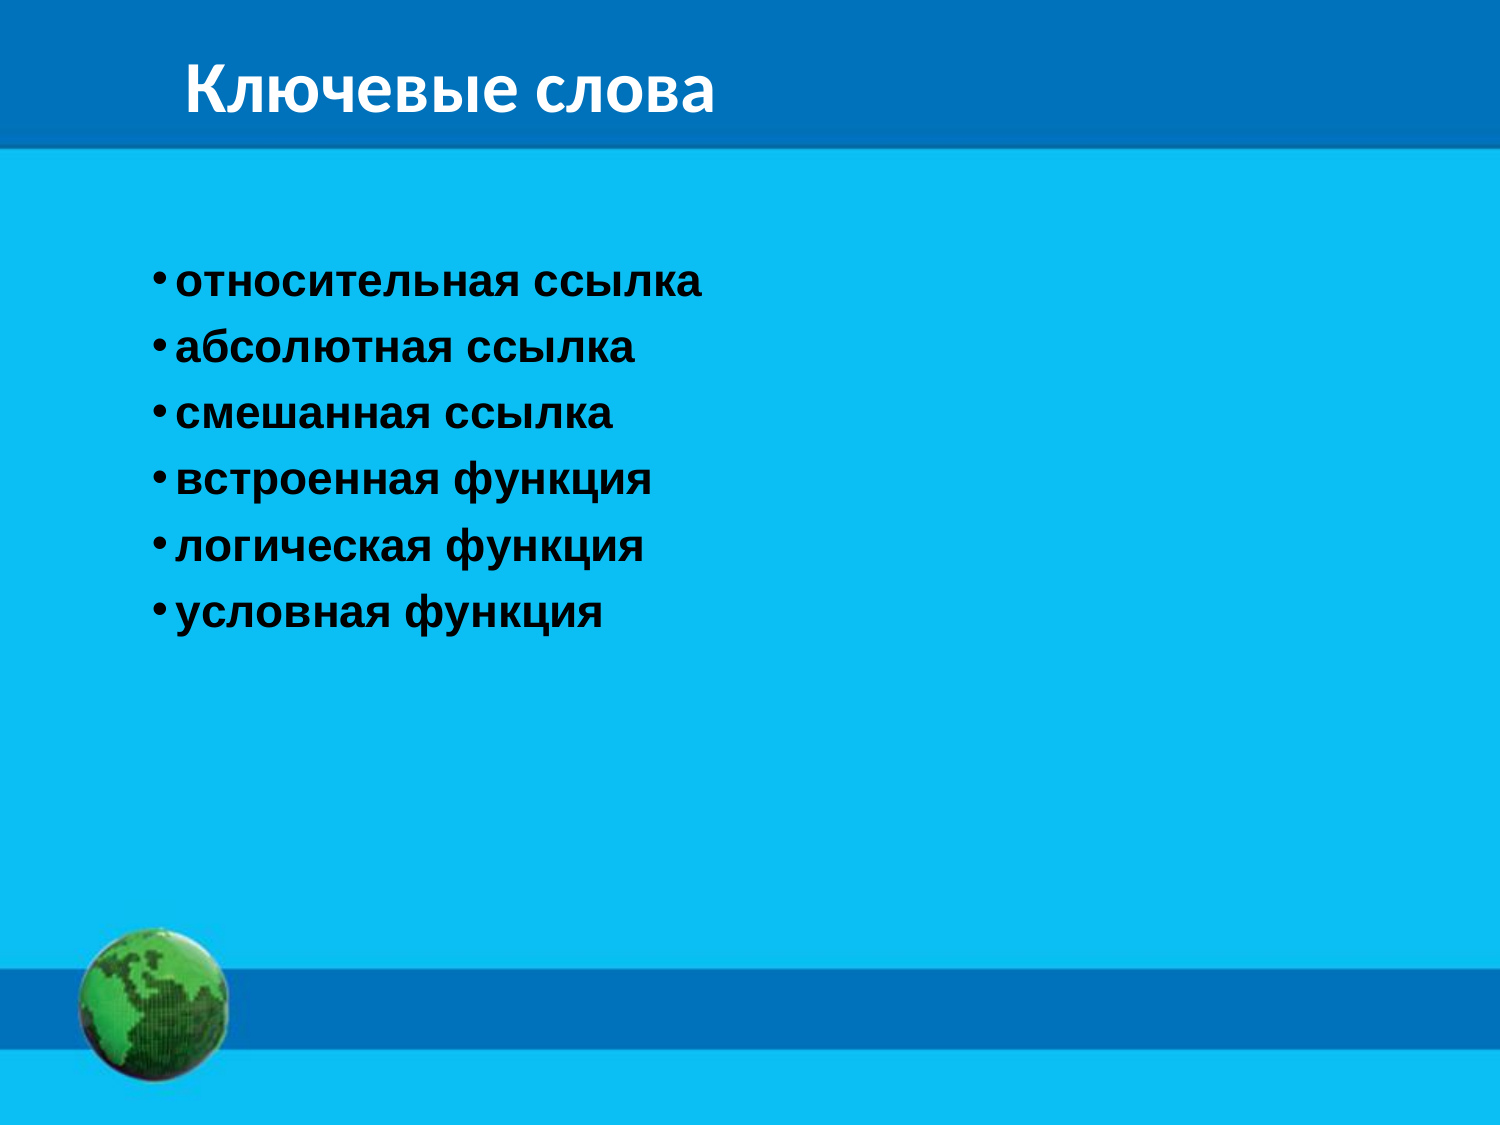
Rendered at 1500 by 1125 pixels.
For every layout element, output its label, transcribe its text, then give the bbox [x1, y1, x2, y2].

text_box Ключевые слова [171, 30, 1425, 135]
text_box относительная ссылка абсолютная ссылка смешанная ссылка встроенная функция логическая функция условная функция [76, 231, 1449, 646]
picture [0, 0, 1500, 146]
picture [0, 926, 1500, 1086]
